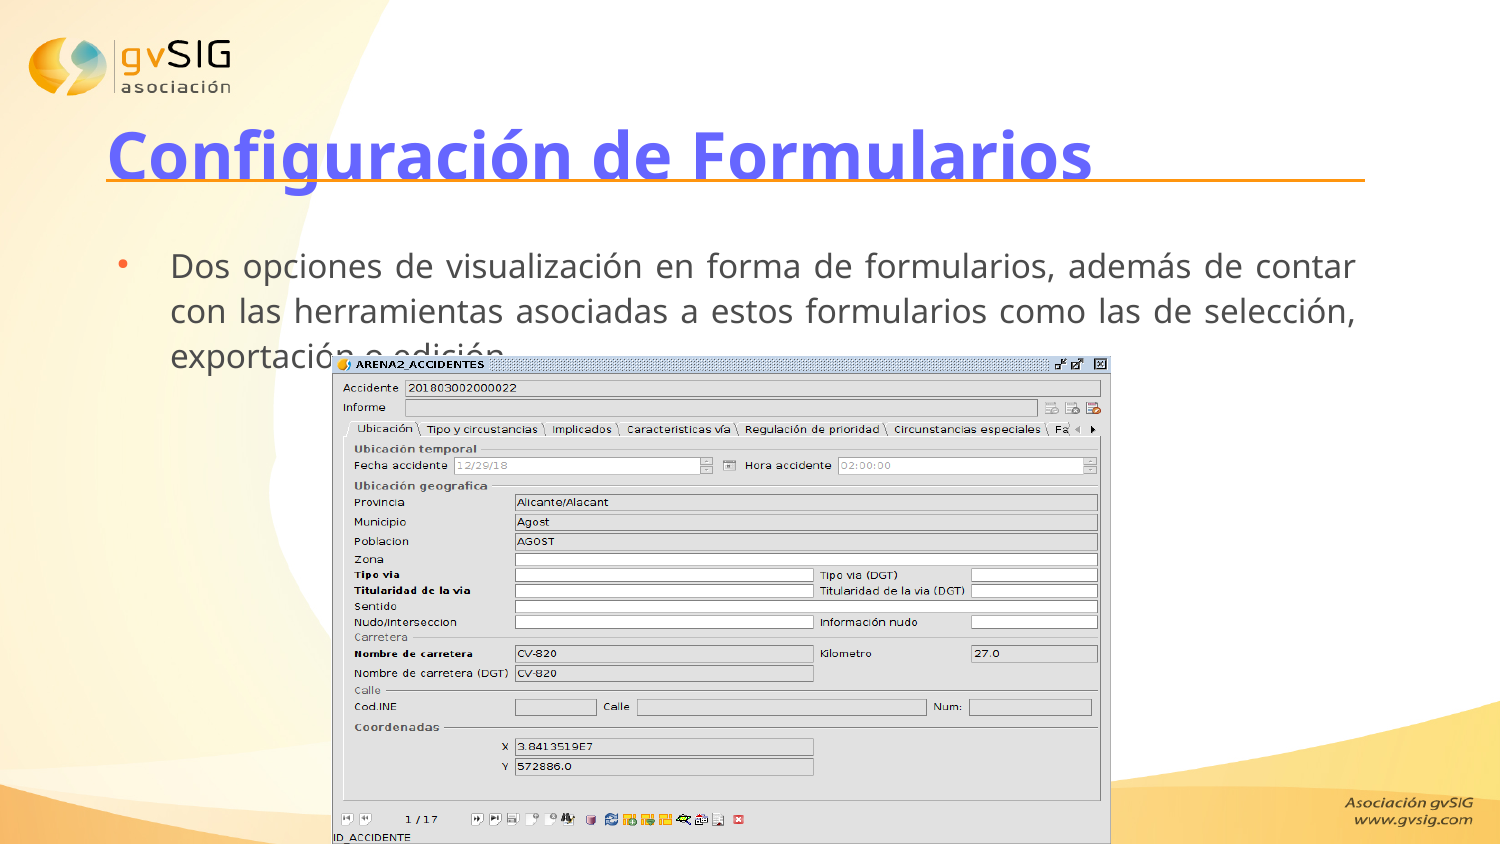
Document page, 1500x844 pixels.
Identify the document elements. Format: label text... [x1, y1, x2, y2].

picture [0, 0, 1500, 844]
list Dos opciones de visualización en forma de formularios, además de contar con las herramientas asociadas a estos formularios como las de selección, exportación o edición. [99, 165, 1359, 770]
title Configuración de Formularios [106, 115, 1457, 193]
